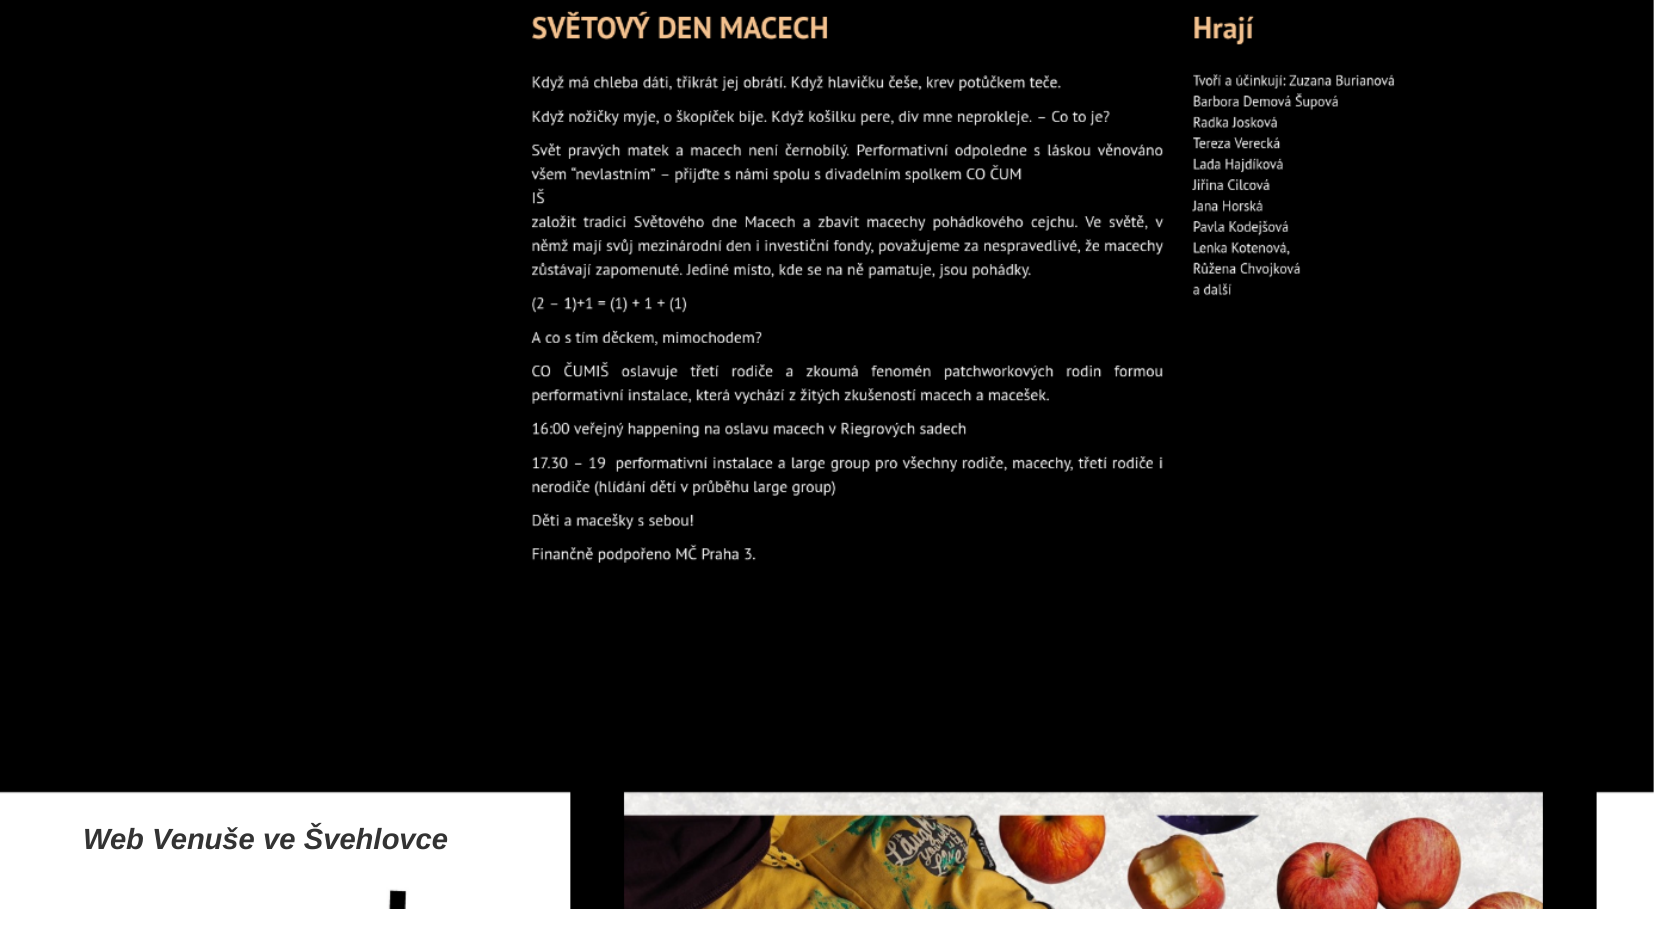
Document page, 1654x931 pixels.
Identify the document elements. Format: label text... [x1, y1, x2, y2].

title Web Venuše ve Švehlovce [29, 823, 502, 857]
picture [0, 0, 1654, 909]
